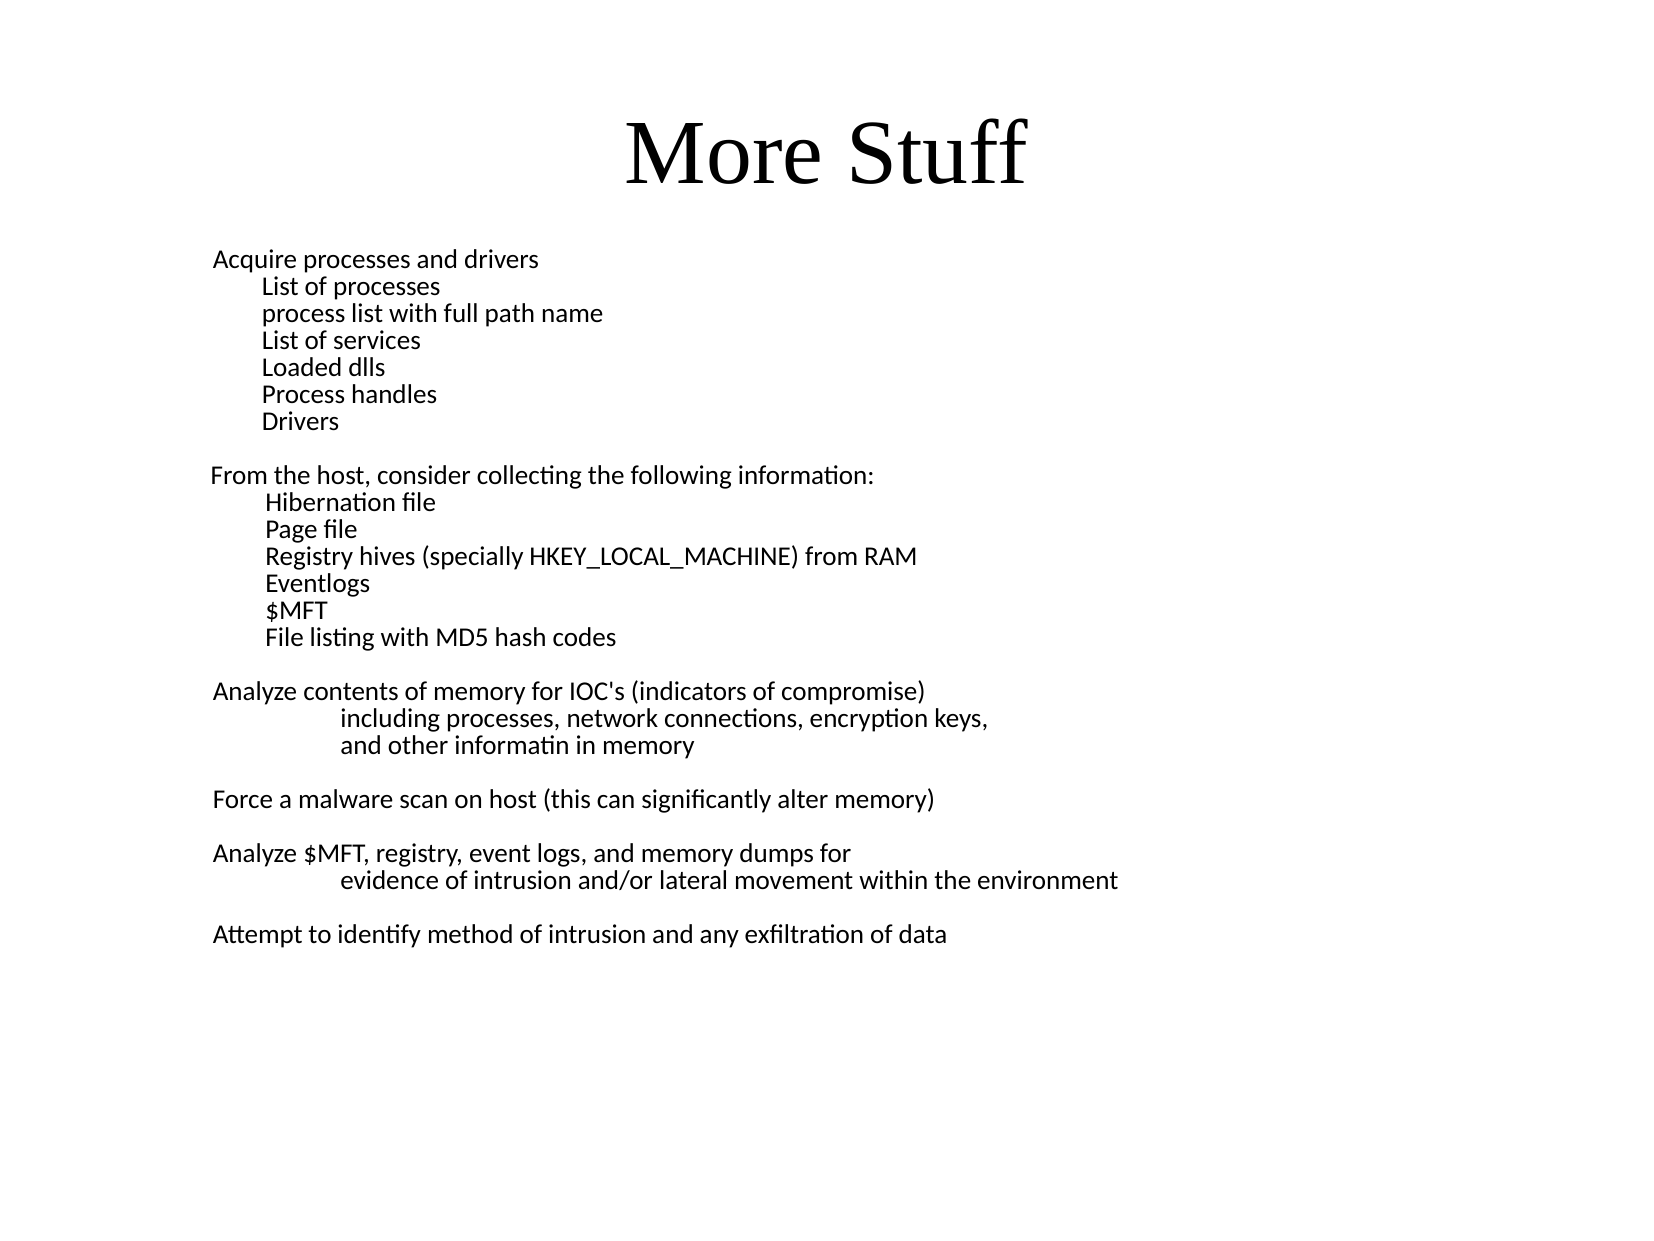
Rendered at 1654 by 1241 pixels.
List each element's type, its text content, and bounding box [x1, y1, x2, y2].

text_box Acquire processes and drivers List of processes process list with full path name List of services Loaded dlls Process handles Drivers From the host, consider collecting the following information: Hibernation file Page file Registry hives (specially HKEY_LOCAL_MACHINE) from RAM Eventlogs $MFT File listing with MD5 hash codes Analyze contents of memory for IOC's (indicators of compromise) including processes, network connections, encryption keys, and other informatin in memory Force a malware scan on host (this can significantly alter memory) Analyze $MFT, registry, event logs, and memory dumps for evidence of intrusion and/or lateral movement within the environment Attempt to identify method of intrusion and any exfiltration of data [160, 241, 1654, 1189]
title More Stuff [82, 58, 1571, 248]
